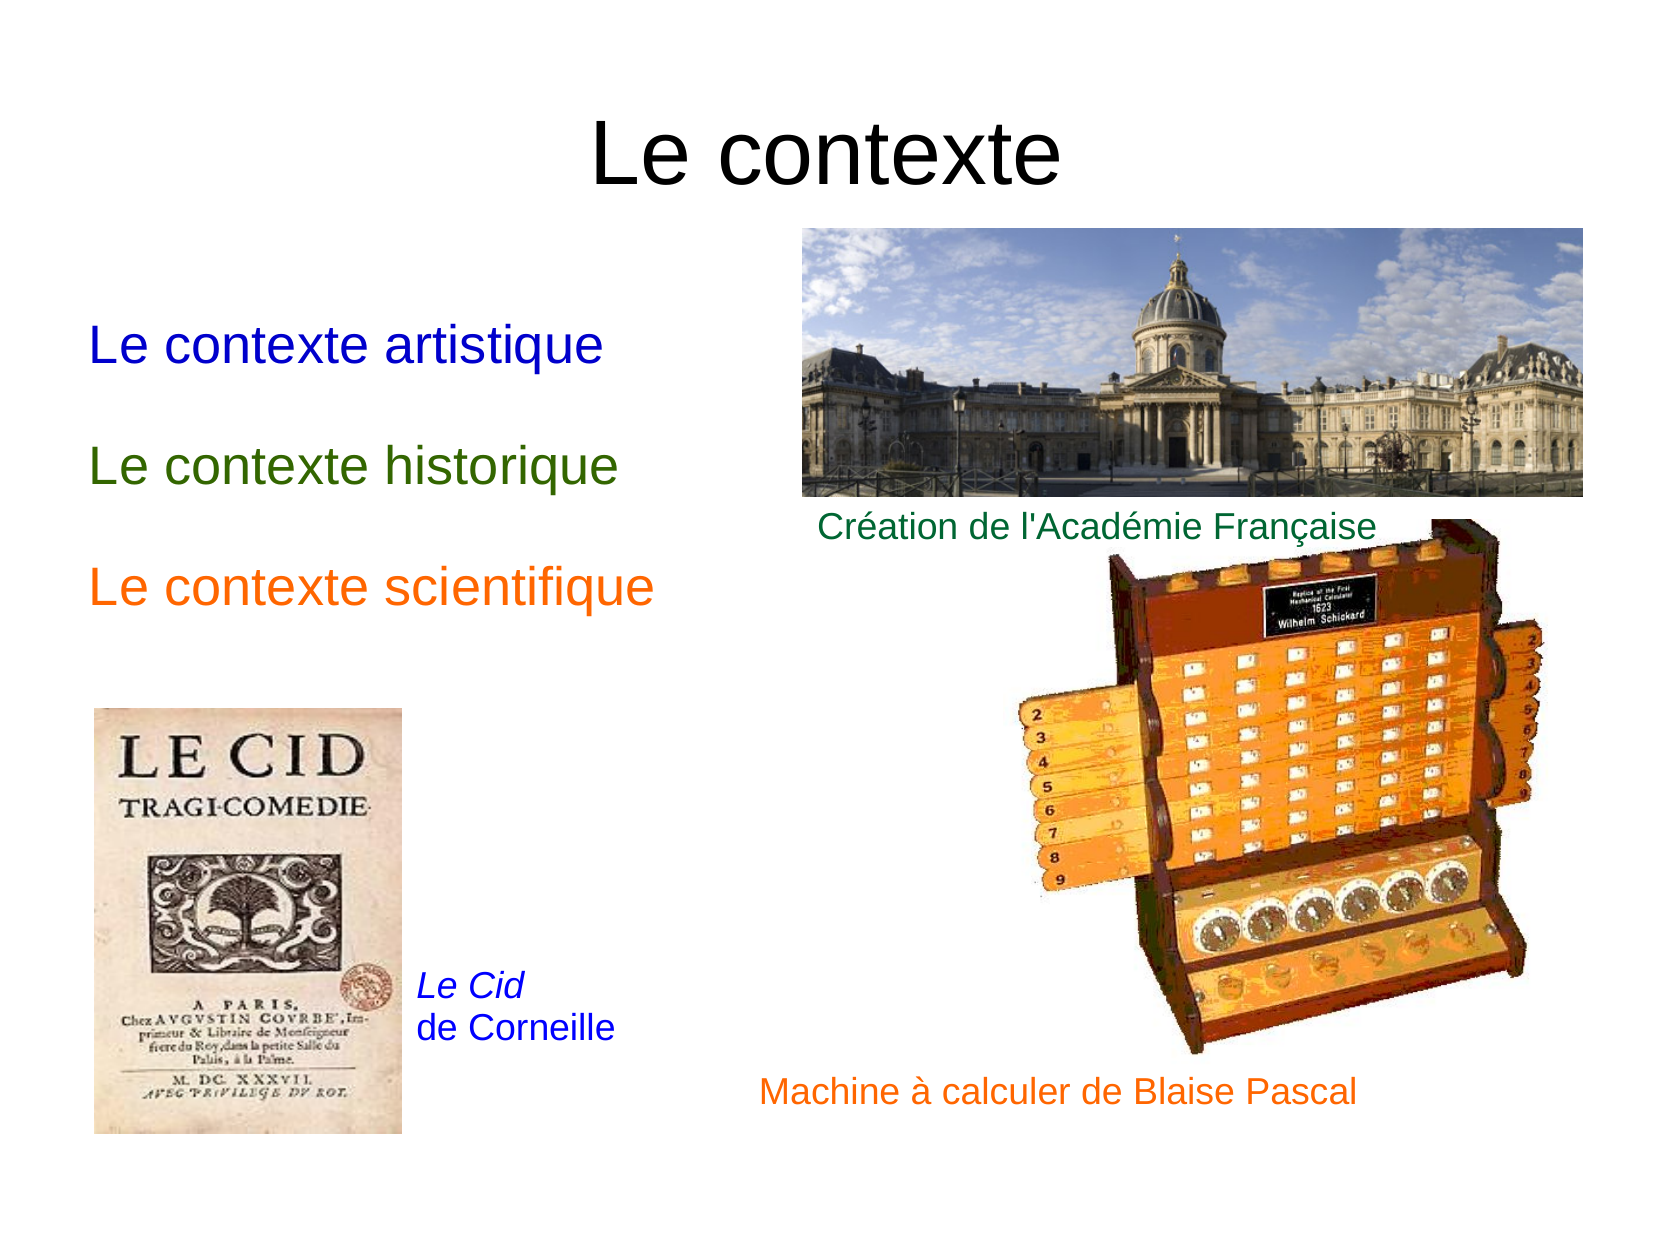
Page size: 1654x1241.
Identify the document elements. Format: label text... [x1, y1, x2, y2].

picture [94, 708, 402, 1134]
title Le contexte [82, 49, 1571, 257]
text_box Machine à calculer de Blaise Pascal [744, 1062, 1373, 1120]
picture [1003, 519, 1609, 1072]
picture [802, 228, 1583, 497]
text_box Le contexte artistique Le contexte historique Le contexte scientifique [74, 307, 815, 922]
text_box Création de l'Académie Française [802, 498, 1393, 556]
text_box Le Cid de Corneille [401, 956, 631, 1056]
